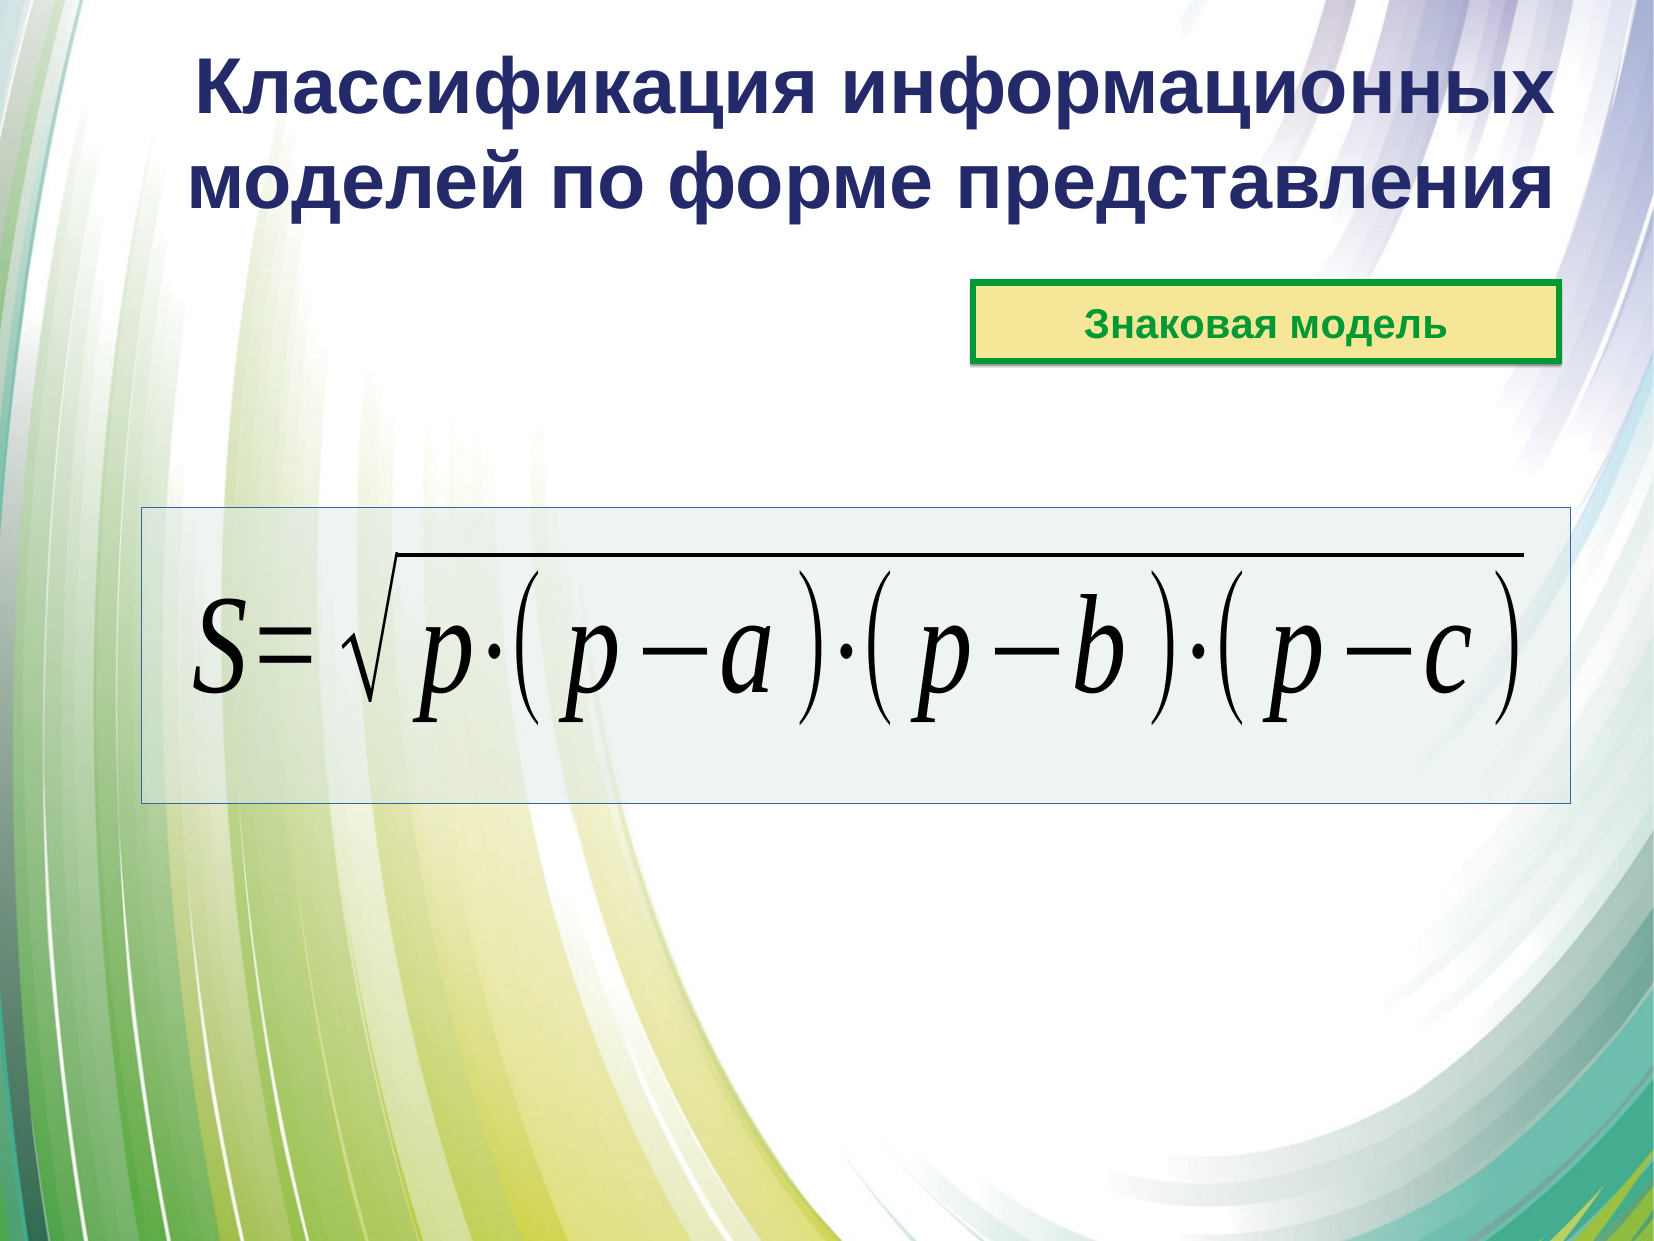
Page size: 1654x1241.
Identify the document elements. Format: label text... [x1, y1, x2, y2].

text_box Знаковая модель [973, 282, 1560, 361]
chart [162, 543, 1563, 728]
text_box [141, 507, 1571, 804]
picture [0, 0, 1654, 1241]
text_box Классификация информационных моделей по форме представления [58, 51, 1571, 208]
